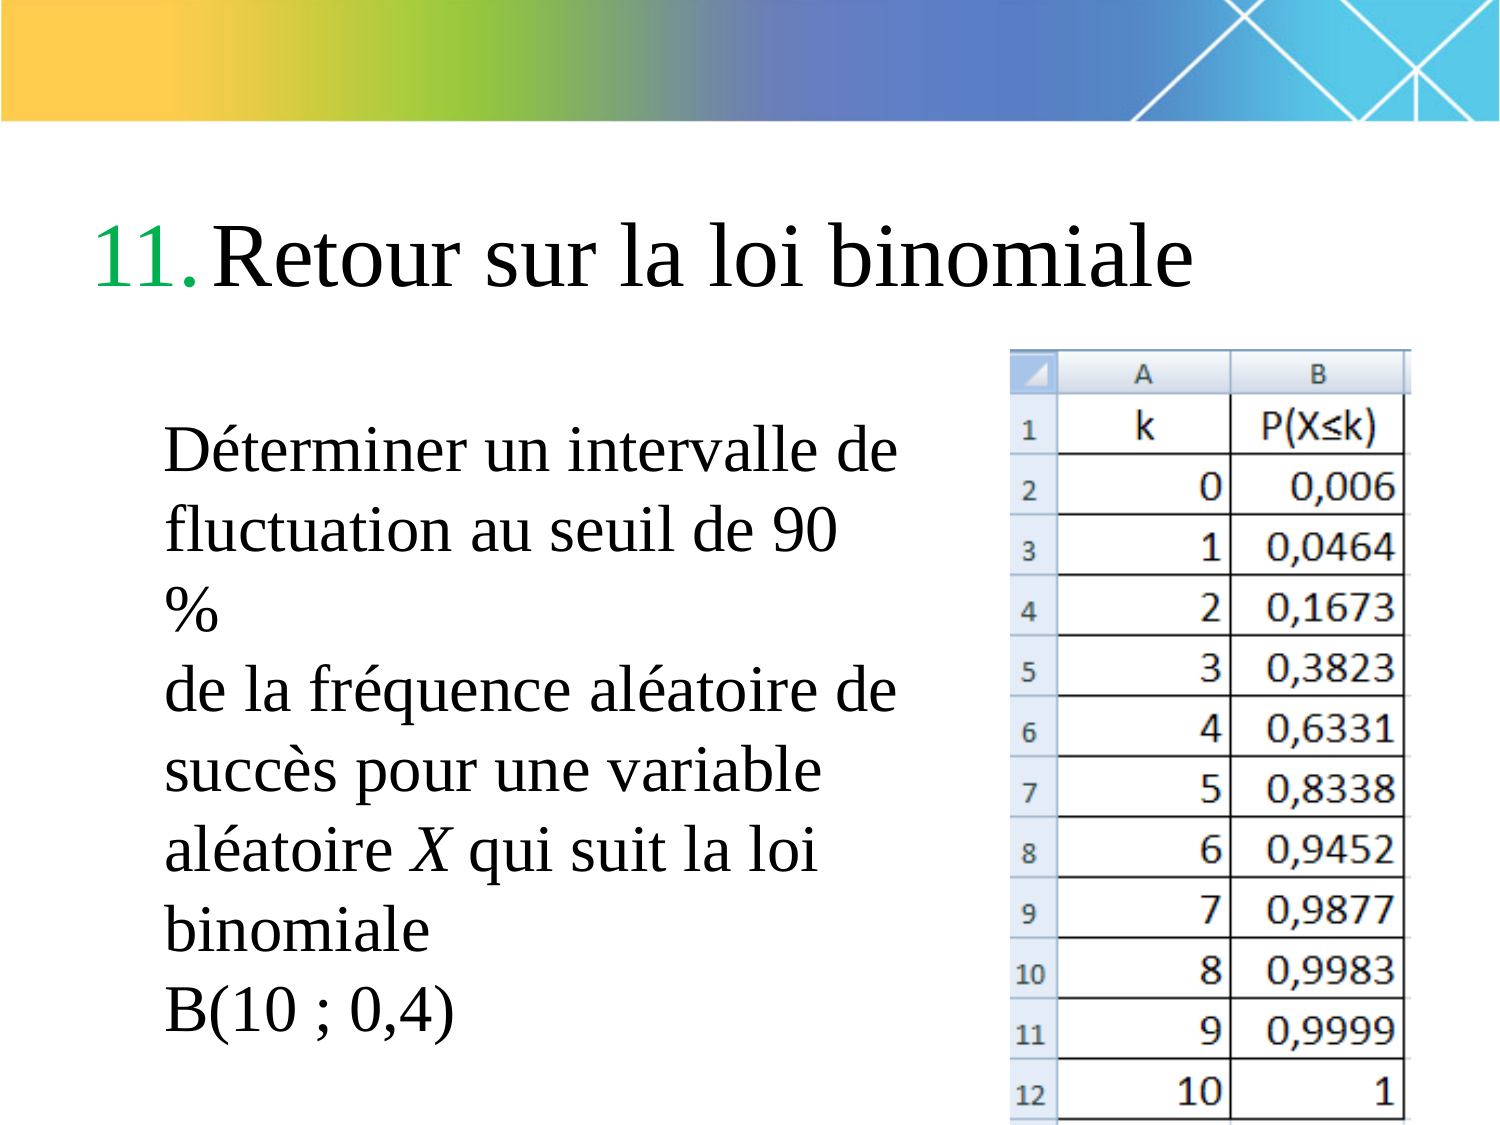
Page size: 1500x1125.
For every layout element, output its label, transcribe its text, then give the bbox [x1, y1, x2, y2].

text_box Déterminer un intervalle de fluctuation au seuil de 90 % de la fréquence aléatoire de succès pour une variable aléatoire X qui suit la loi binomiale B(10 ; 0,4) [64, 397, 928, 1059]
picture [1009, 349, 1412, 1125]
title Retour sur la loi binomiale [75, 184, 1426, 315]
